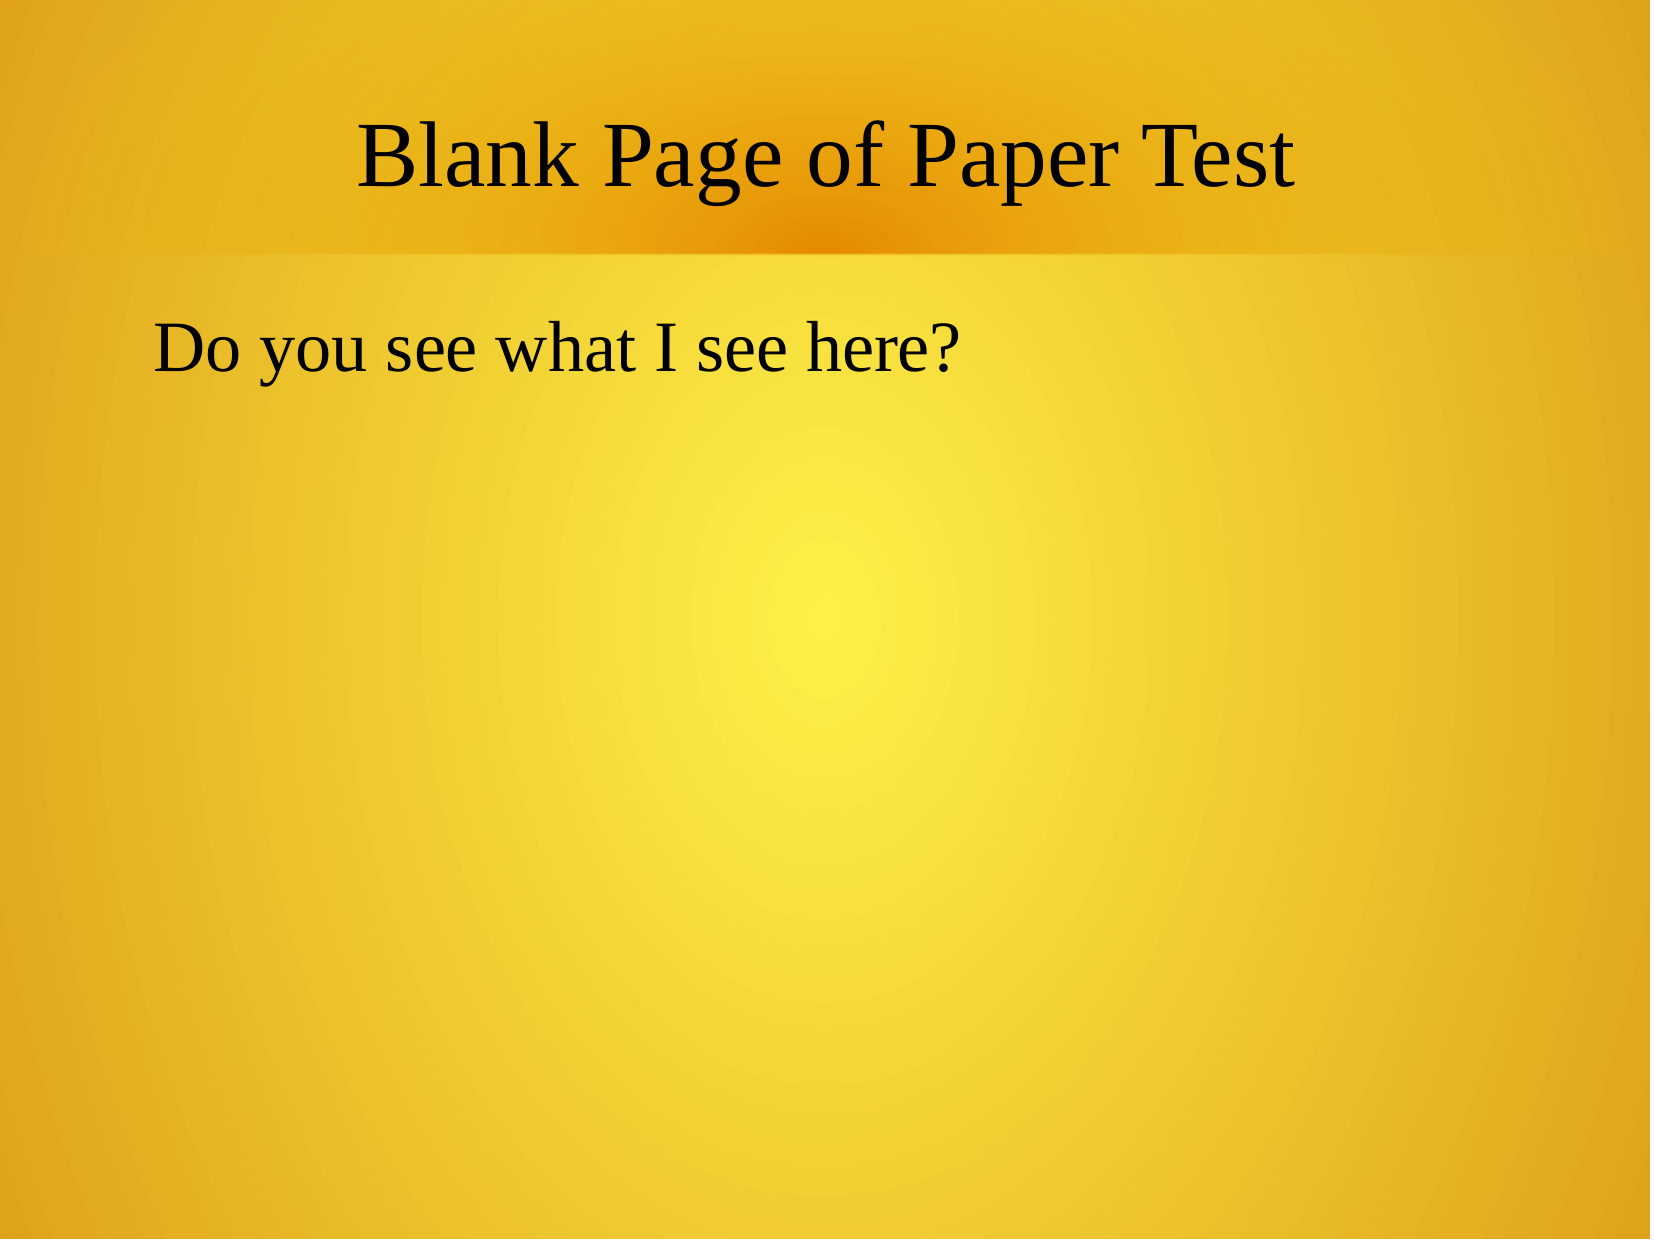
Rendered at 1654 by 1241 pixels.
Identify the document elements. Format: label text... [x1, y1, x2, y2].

picture [0, 0, 1650, 1239]
text_box Do you see what I see here? [82, 299, 1571, 1019]
text_box Blank Page of Paper Test [82, 40, 1571, 259]
